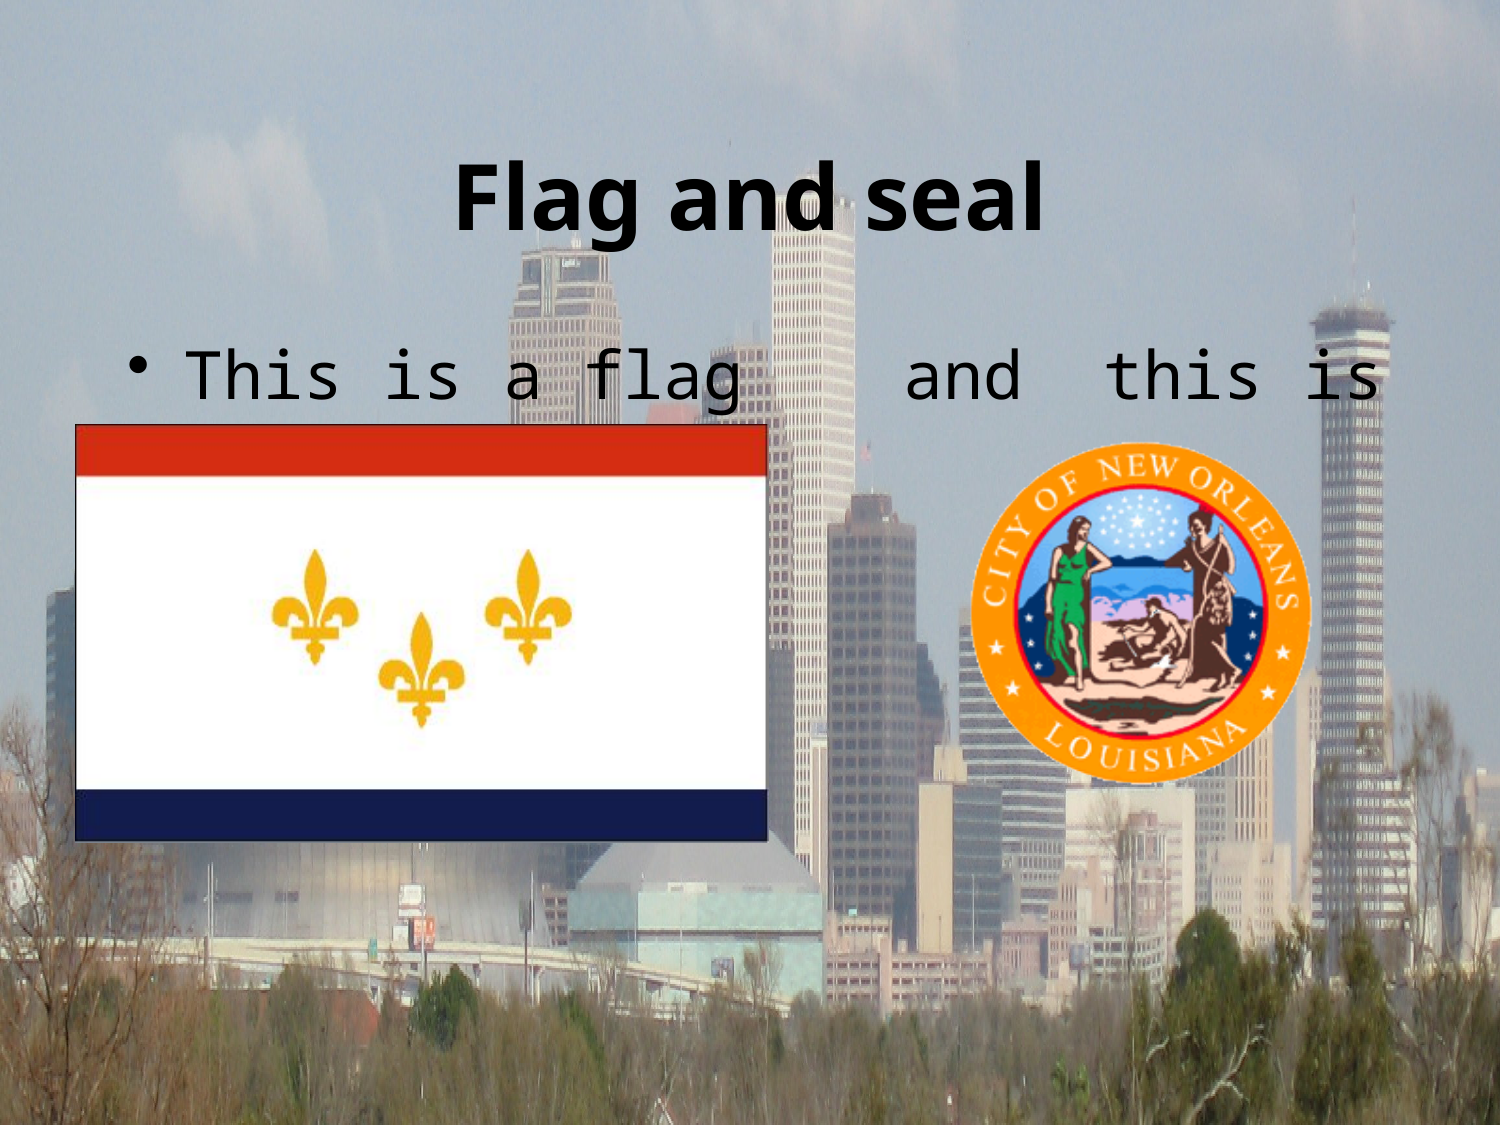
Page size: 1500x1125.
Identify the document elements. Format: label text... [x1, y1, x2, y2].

title Flag and seal [112, 99, 1388, 288]
picture [0, 0, 1500, 1125]
list This is a flag and this is a seal [112, 324, 1463, 1000]
